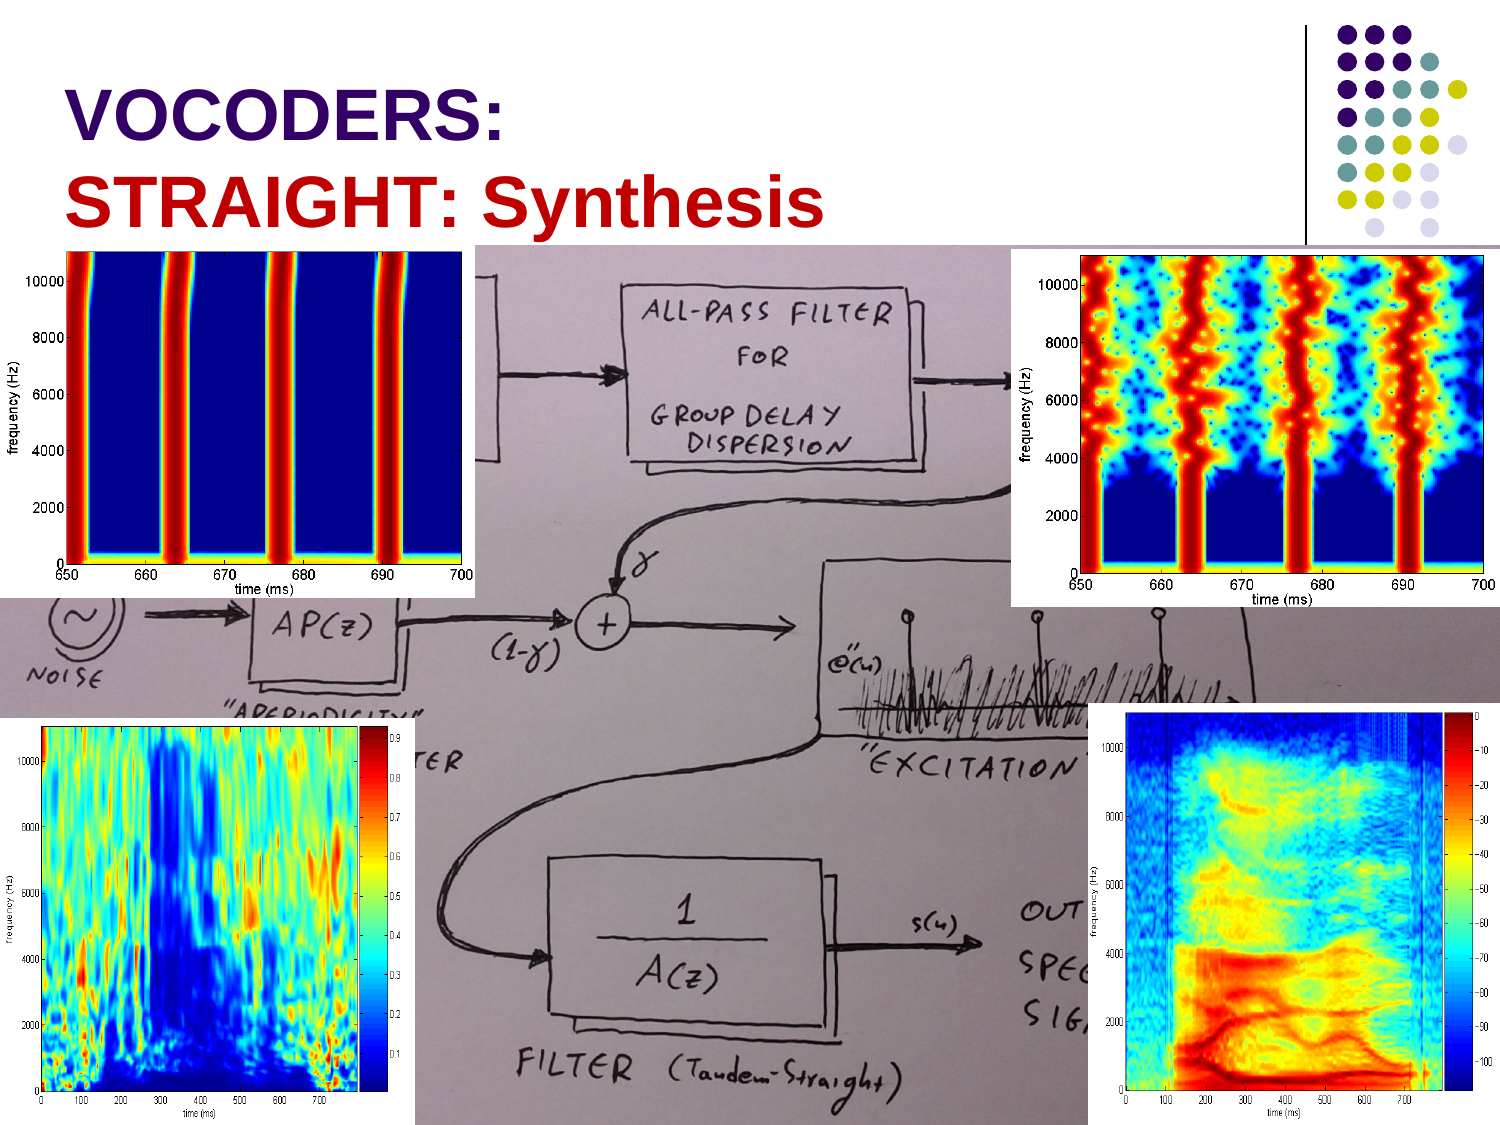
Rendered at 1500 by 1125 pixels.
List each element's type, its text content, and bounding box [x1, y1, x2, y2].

text_box VOCODERS: STRAIGHT: Synthesis [49, 37, 1288, 245]
picture [0, 244, 1500, 1125]
